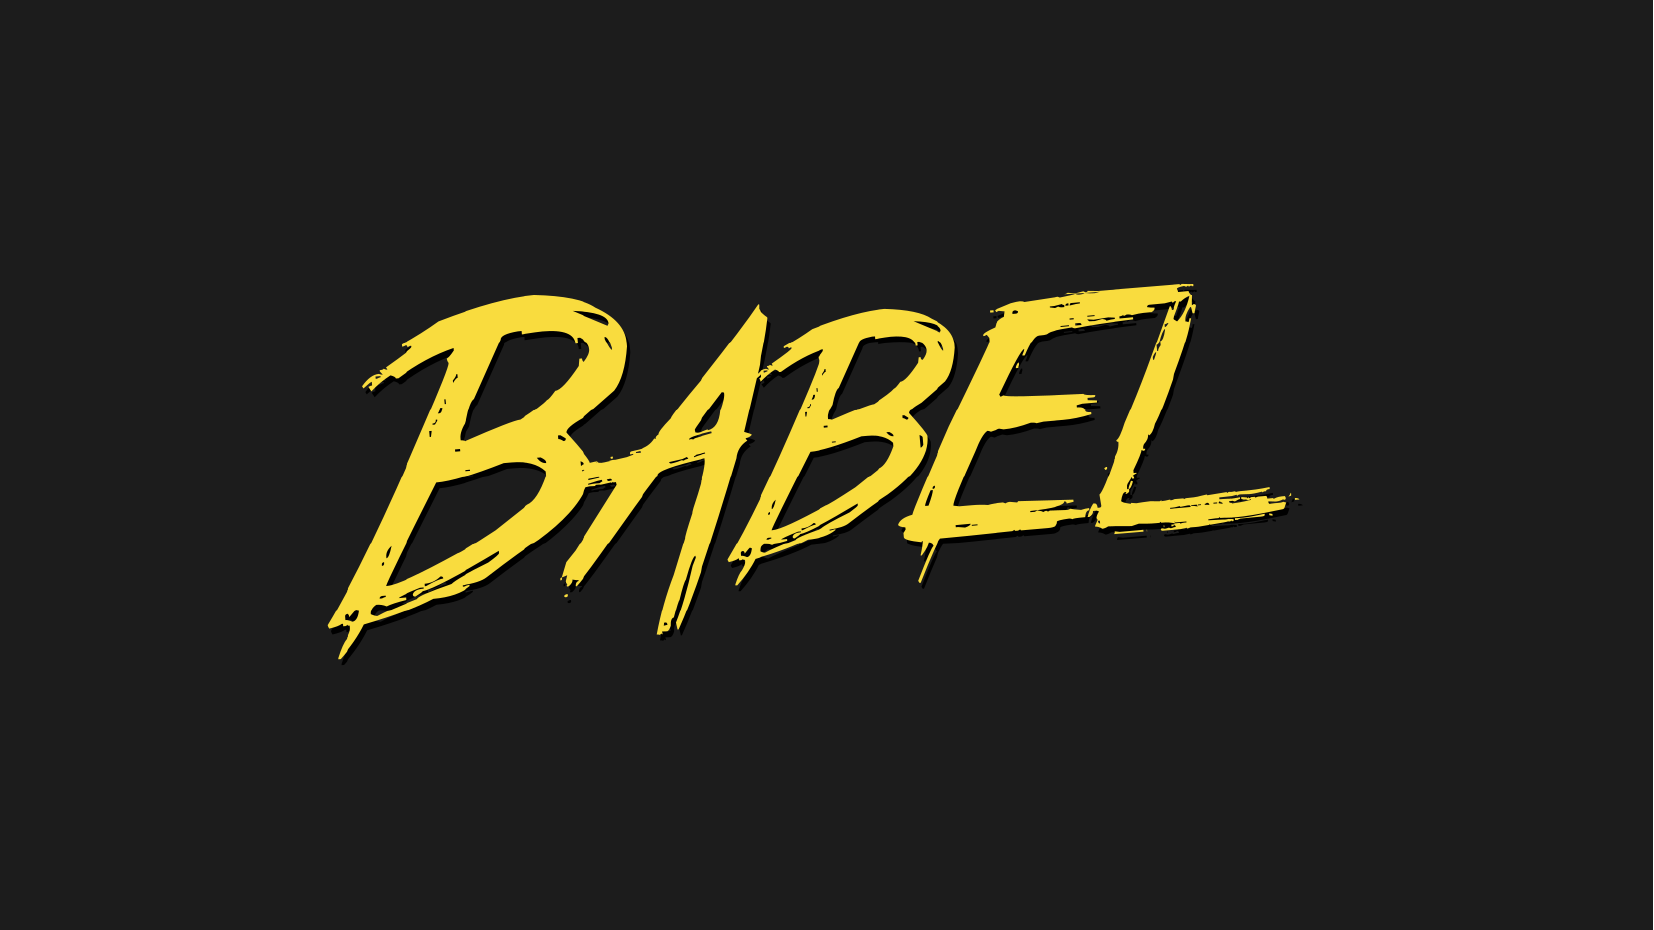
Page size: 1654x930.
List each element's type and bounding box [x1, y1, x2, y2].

picture [230, 208, 1410, 745]
